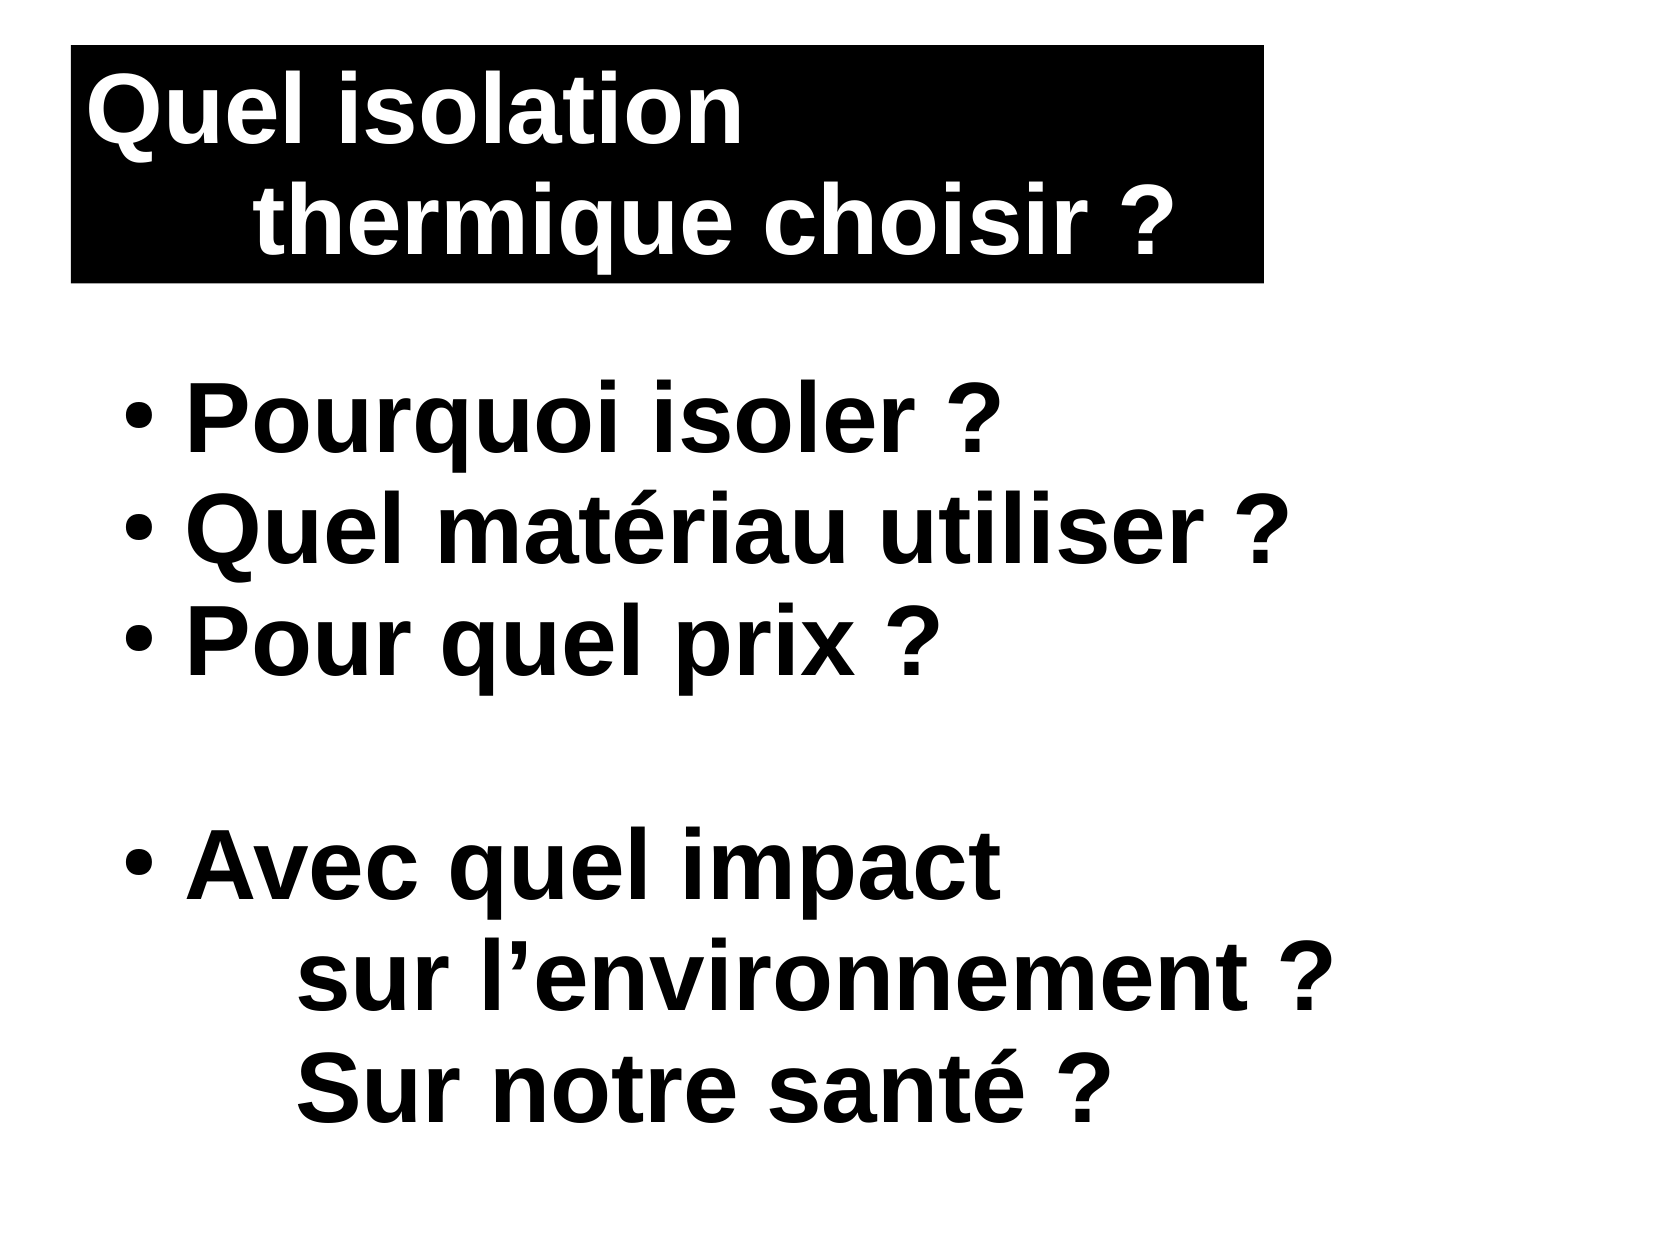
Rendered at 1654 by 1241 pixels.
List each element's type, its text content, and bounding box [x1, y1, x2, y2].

text_box Quel isolation thermique choisir ? [70, 45, 1264, 284]
text_box Pourquoi isoler ? Quel matériau utiliser ? Pour quel prix ? Avec quel impact sur l’environnement ? Sur notre santé ? [106, 354, 1583, 1152]
